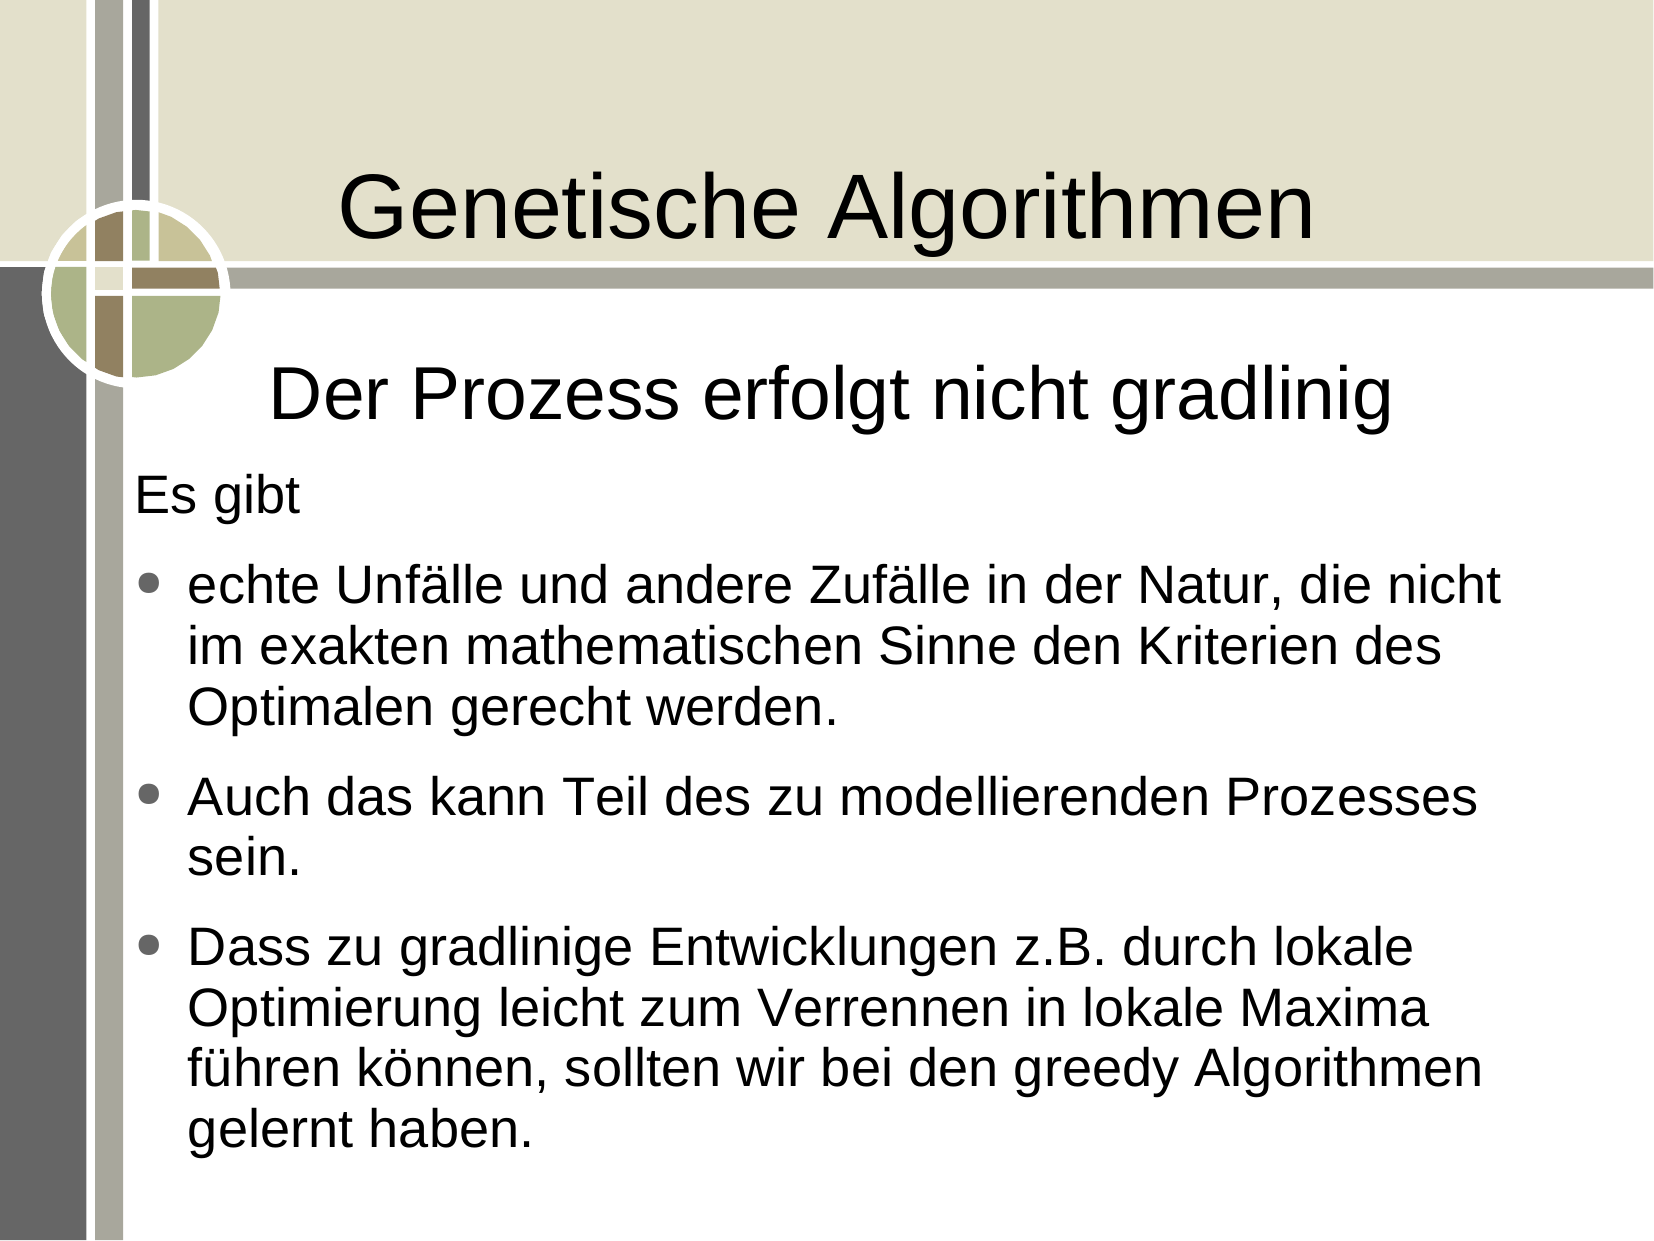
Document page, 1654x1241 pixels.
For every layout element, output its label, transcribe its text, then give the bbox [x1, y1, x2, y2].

title Genetische Algorithmen [121, 102, 1534, 311]
list Der Prozess erfolgt nicht gradlinig Es gibt echte Unfälle und andere Zufälle in der Natur, die nicht im exakten mathematischen Sinne den Kriterien des Optimalen gerecht werden. Auch das kann Teil des zu modellierenden Prozesses sein. Dass zu gradlinige Entwicklungen z.B. durch lokale Optimierung leicht zum Verrennen in lokale Maxima führen können, sollten wir bei den greedy Algorithmen gelernt haben. [117, 351, 1530, 1181]
